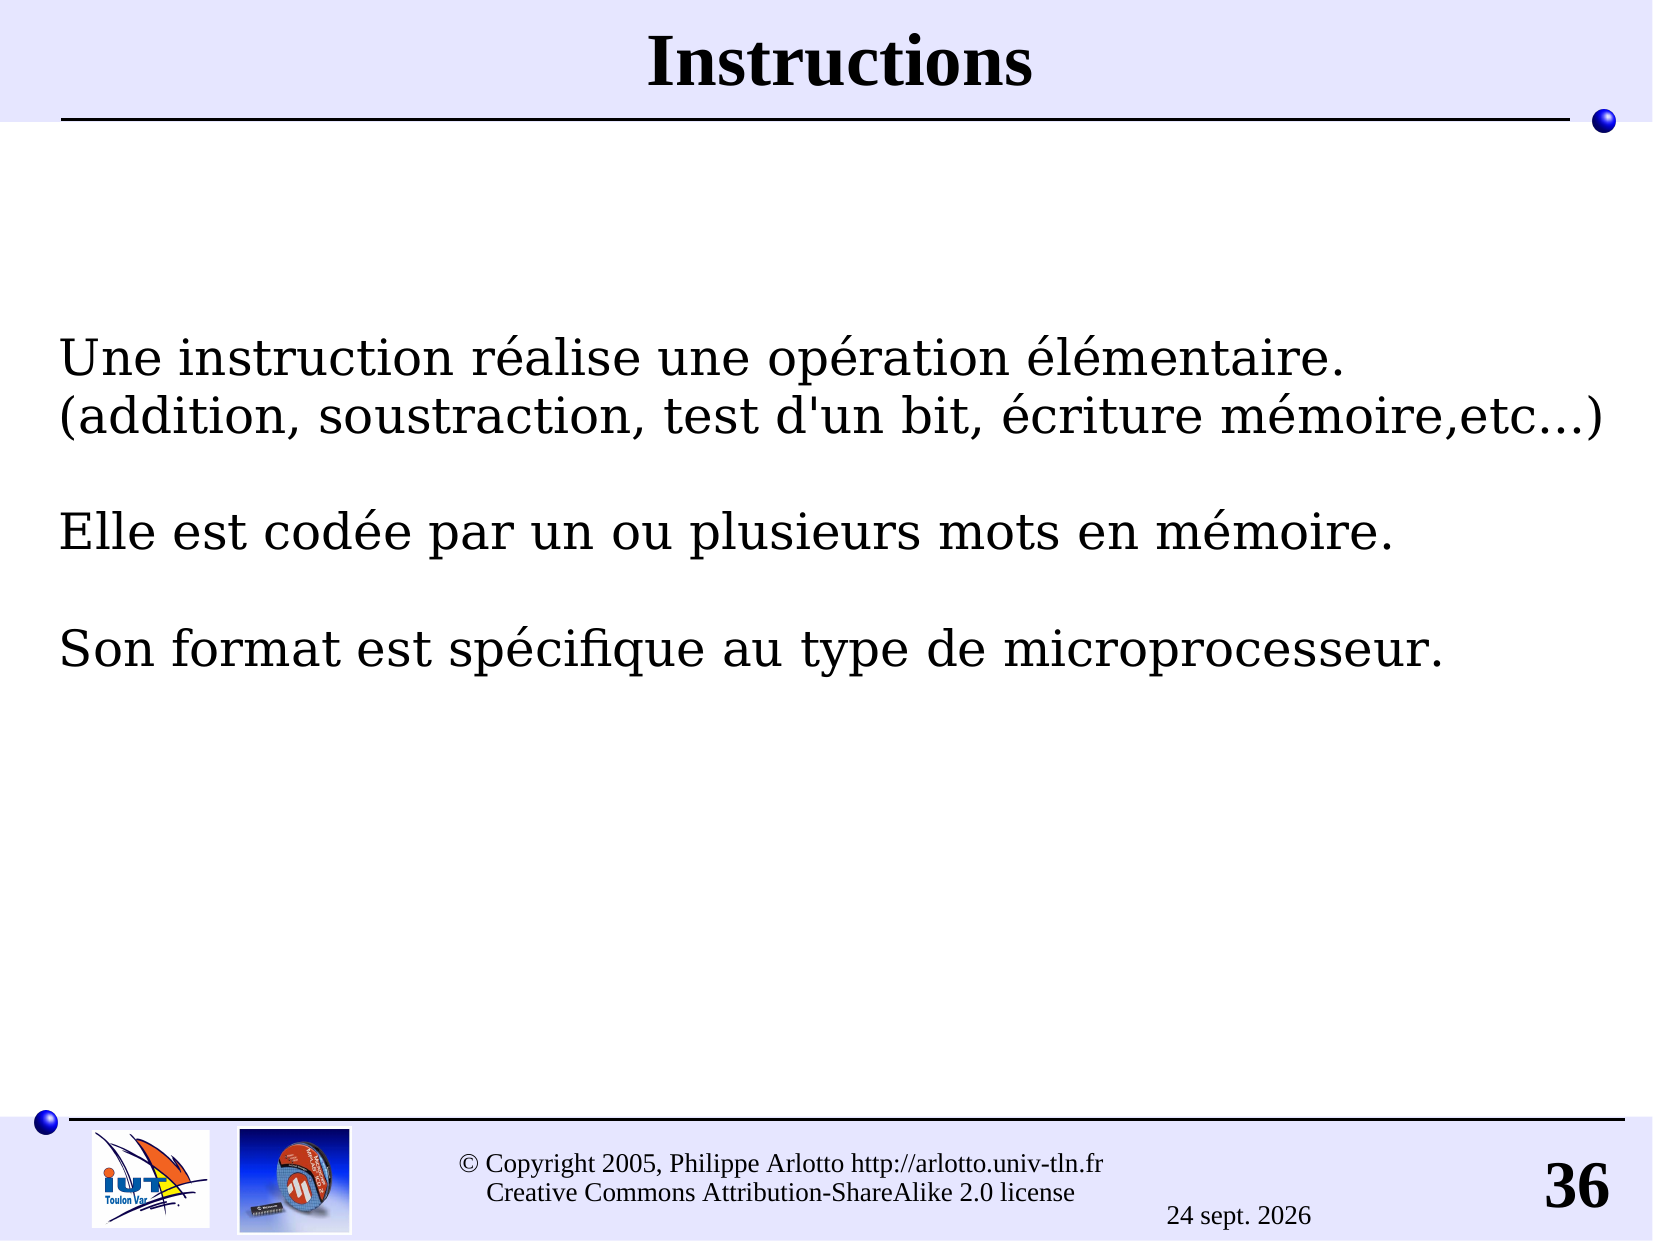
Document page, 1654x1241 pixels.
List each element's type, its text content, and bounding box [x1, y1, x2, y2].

text_box Une instruction réalise une opération élémentaire. (addition, soustraction, test d'un bit, écriture mémoire,etc...) Elle est codée par un ou plusieurs mots en mémoire. Son format est spécifique au type de microprocesseur. [59, 328, 1607, 795]
picture [237, 1126, 352, 1235]
title Instructions [95, 14, 1585, 107]
